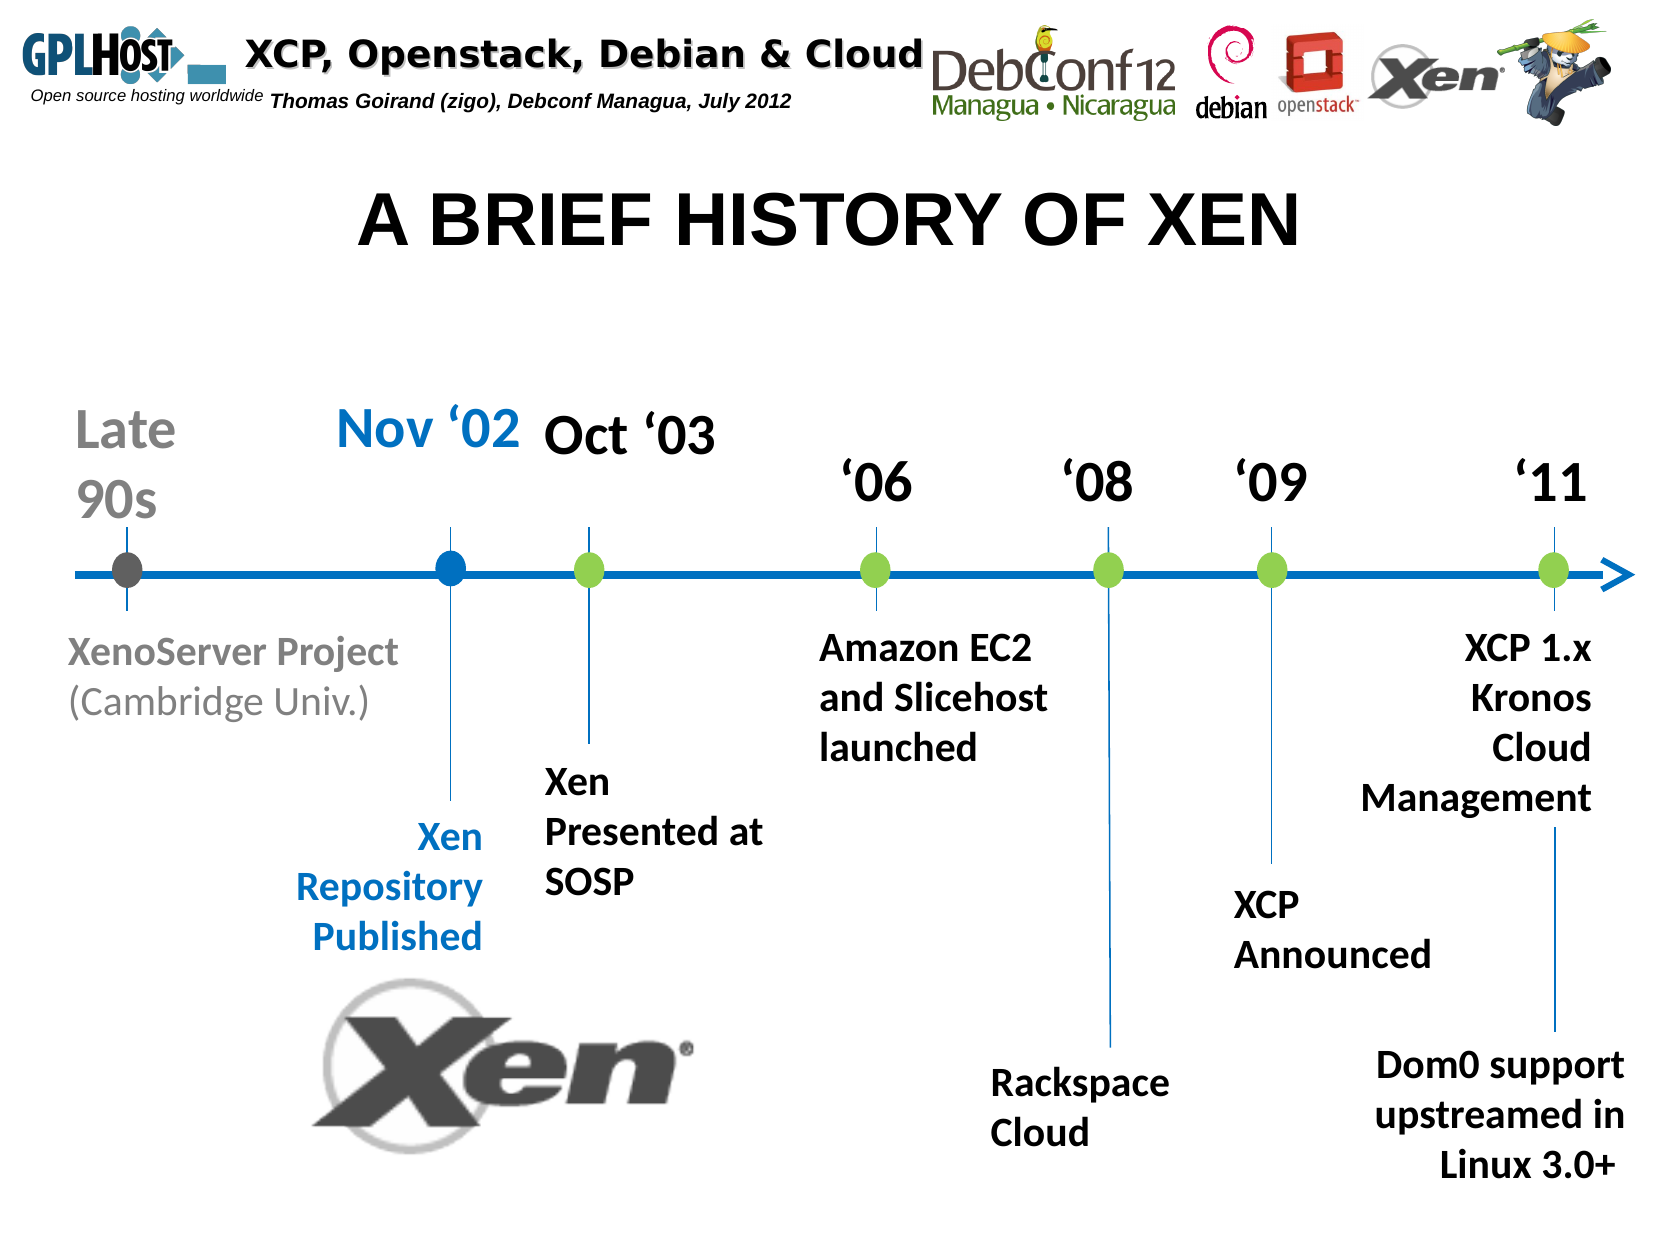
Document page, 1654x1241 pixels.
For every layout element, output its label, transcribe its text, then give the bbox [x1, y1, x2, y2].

text_box Late 90s [60, 382, 236, 538]
text_box XenoServer Project (Cambridge Univ.) [53, 616, 487, 731]
text_box [111, 552, 143, 589]
text_box ‘08 [1045, 436, 1189, 521]
picture [933, 25, 1175, 121]
text_box Xen Repository Published [212, 801, 498, 967]
text_box [1093, 552, 1124, 589]
text_box [573, 552, 605, 589]
text_box Oct ‘03 [530, 388, 765, 474]
picture [301, 976, 720, 1164]
text_box Nov ‘02 [287, 381, 536, 467]
text_box [435, 550, 467, 587]
text_box [1538, 552, 1569, 589]
picture [1497, 19, 1611, 126]
text_box Xen Presented at SOSP [530, 746, 805, 912]
text_box Rackspace Cloud [975, 1047, 1257, 1163]
text_box XCP Announced [1218, 869, 1516, 985]
text_box A BRIEF HISTORY OF XEN [103, 170, 1556, 269]
text_box XCP 1.x Kronos Cloud Management [1251, 612, 1607, 828]
text_box ‘11 [1499, 436, 1646, 521]
picture [1271, 24, 1364, 121]
text_box ‘06 [824, 436, 961, 521]
text_box Amazon EC2 and Slicehost launched [804, 612, 1076, 778]
text_box [860, 552, 891, 589]
text_box Dom0 support upstreamed in Linux 3.0+ [1268, 1029, 1641, 1195]
text_box [1256, 552, 1288, 589]
picture [21, 19, 226, 89]
text_box ‘09 [1218, 436, 1352, 521]
